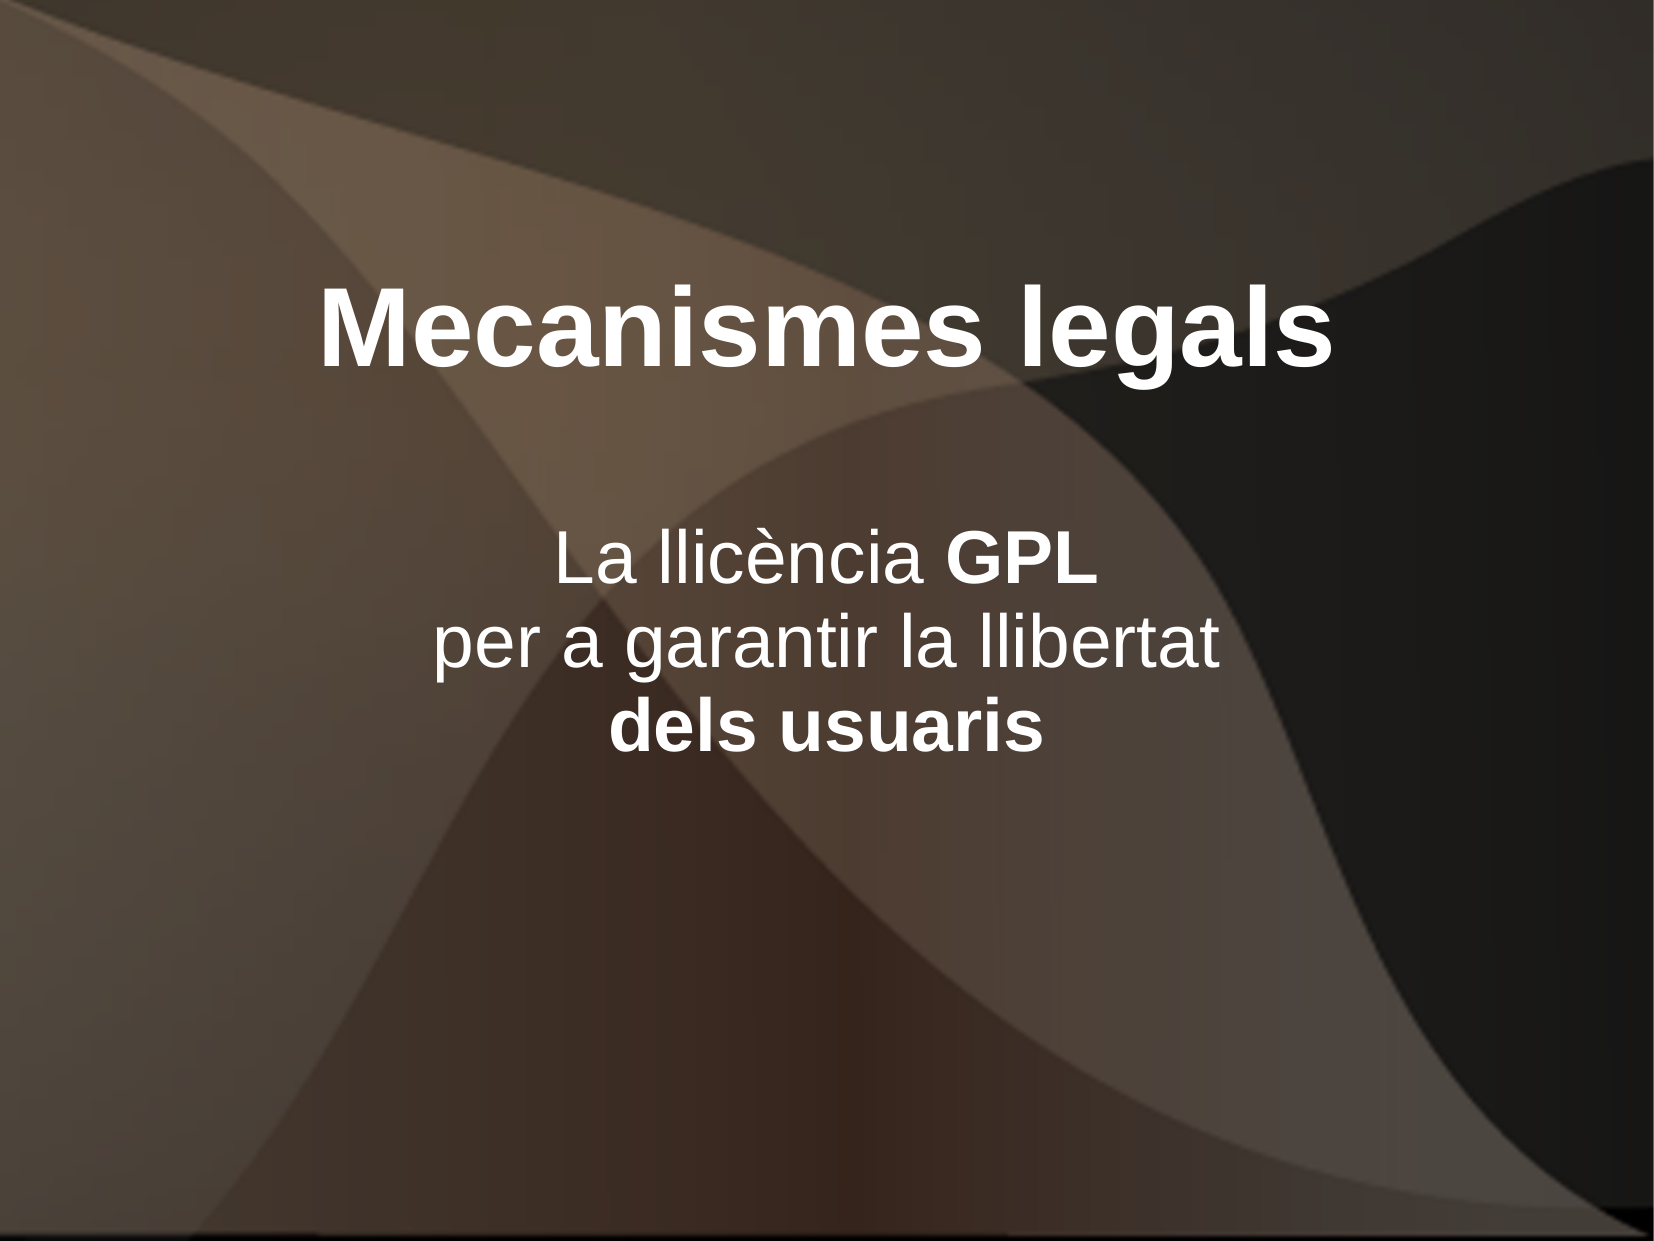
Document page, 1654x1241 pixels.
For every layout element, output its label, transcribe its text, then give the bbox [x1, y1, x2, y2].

picture [0, 0, 1654, 1241]
subtitle Mecanismes legals La llicència GPL per a garantir la llibertat dels usuaris [82, 56, 1571, 1102]
